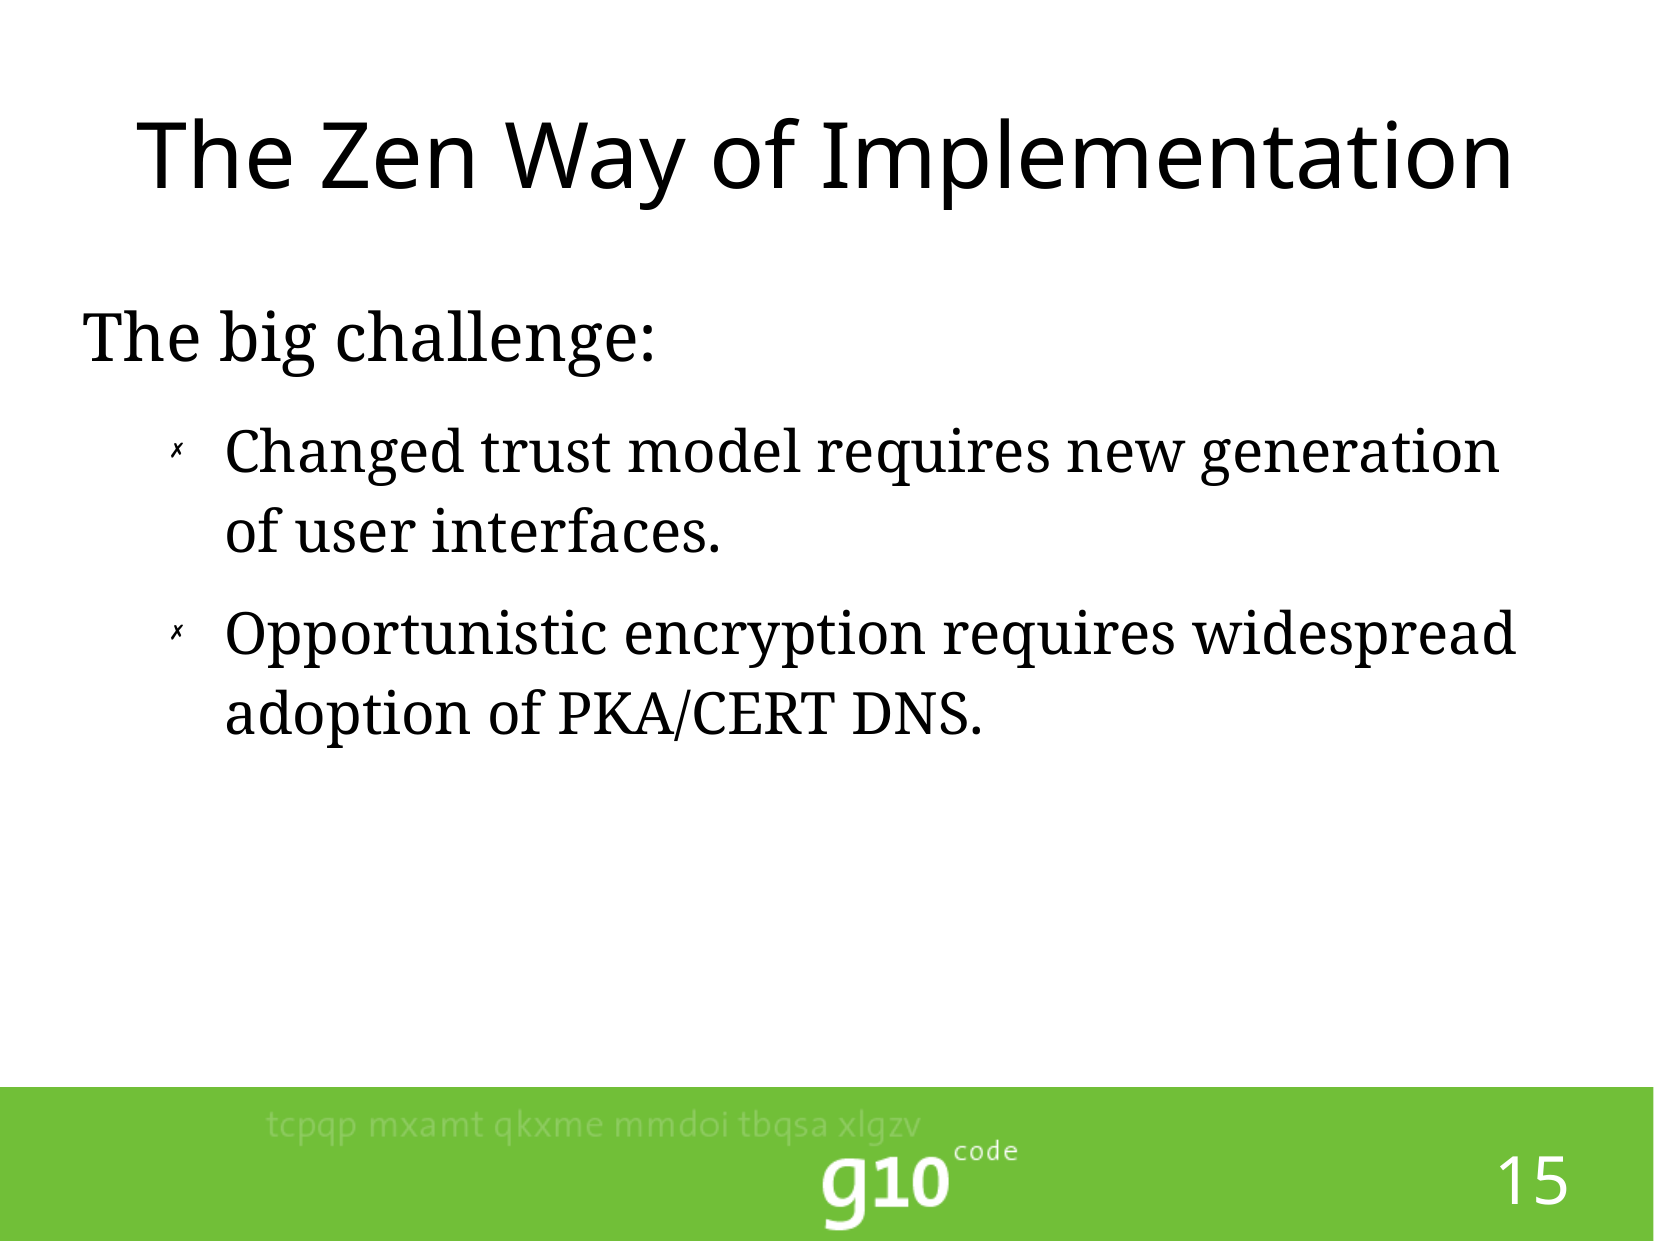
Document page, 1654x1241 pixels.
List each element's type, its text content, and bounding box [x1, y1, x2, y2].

title The Zen Way of Implementation [82, 49, 1571, 257]
picture [0, 1087, 1654, 1241]
list The big challenge: Changed trust model requires new generation of user interfaces. Opportunistic encryption requires widespread adoption of PKA/CERT DNS. [82, 290, 1571, 1051]
